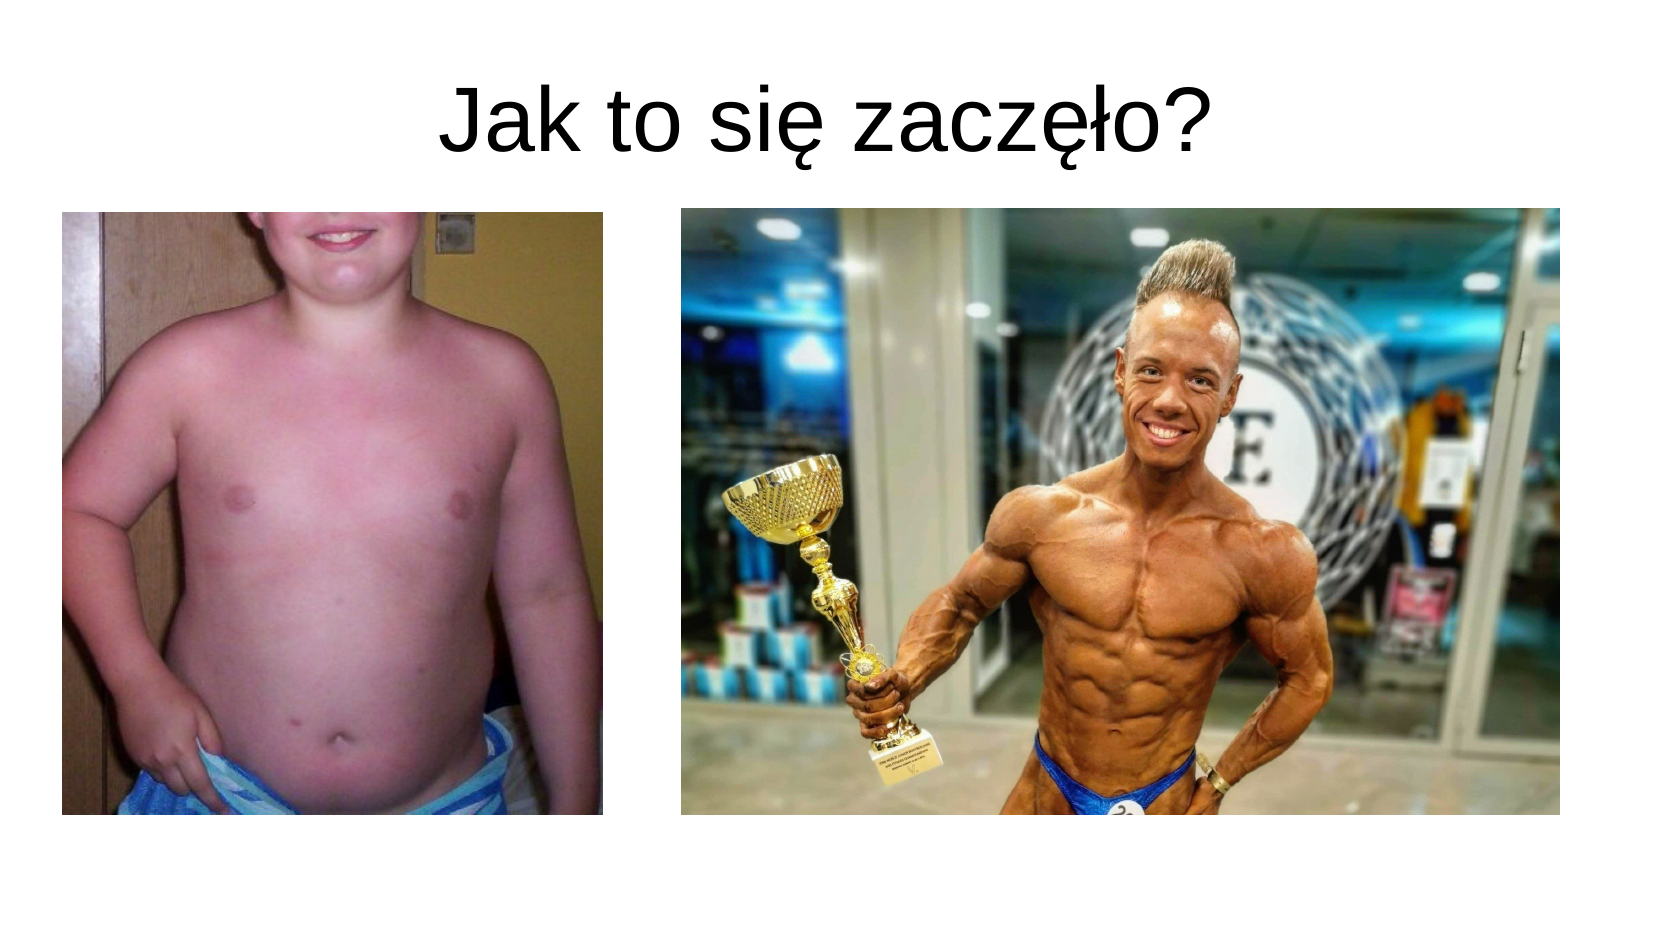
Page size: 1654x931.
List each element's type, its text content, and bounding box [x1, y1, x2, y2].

picture [62, 212, 603, 815]
title Jak to się zaczęło? [82, 37, 1571, 193]
picture [681, 208, 1560, 815]
